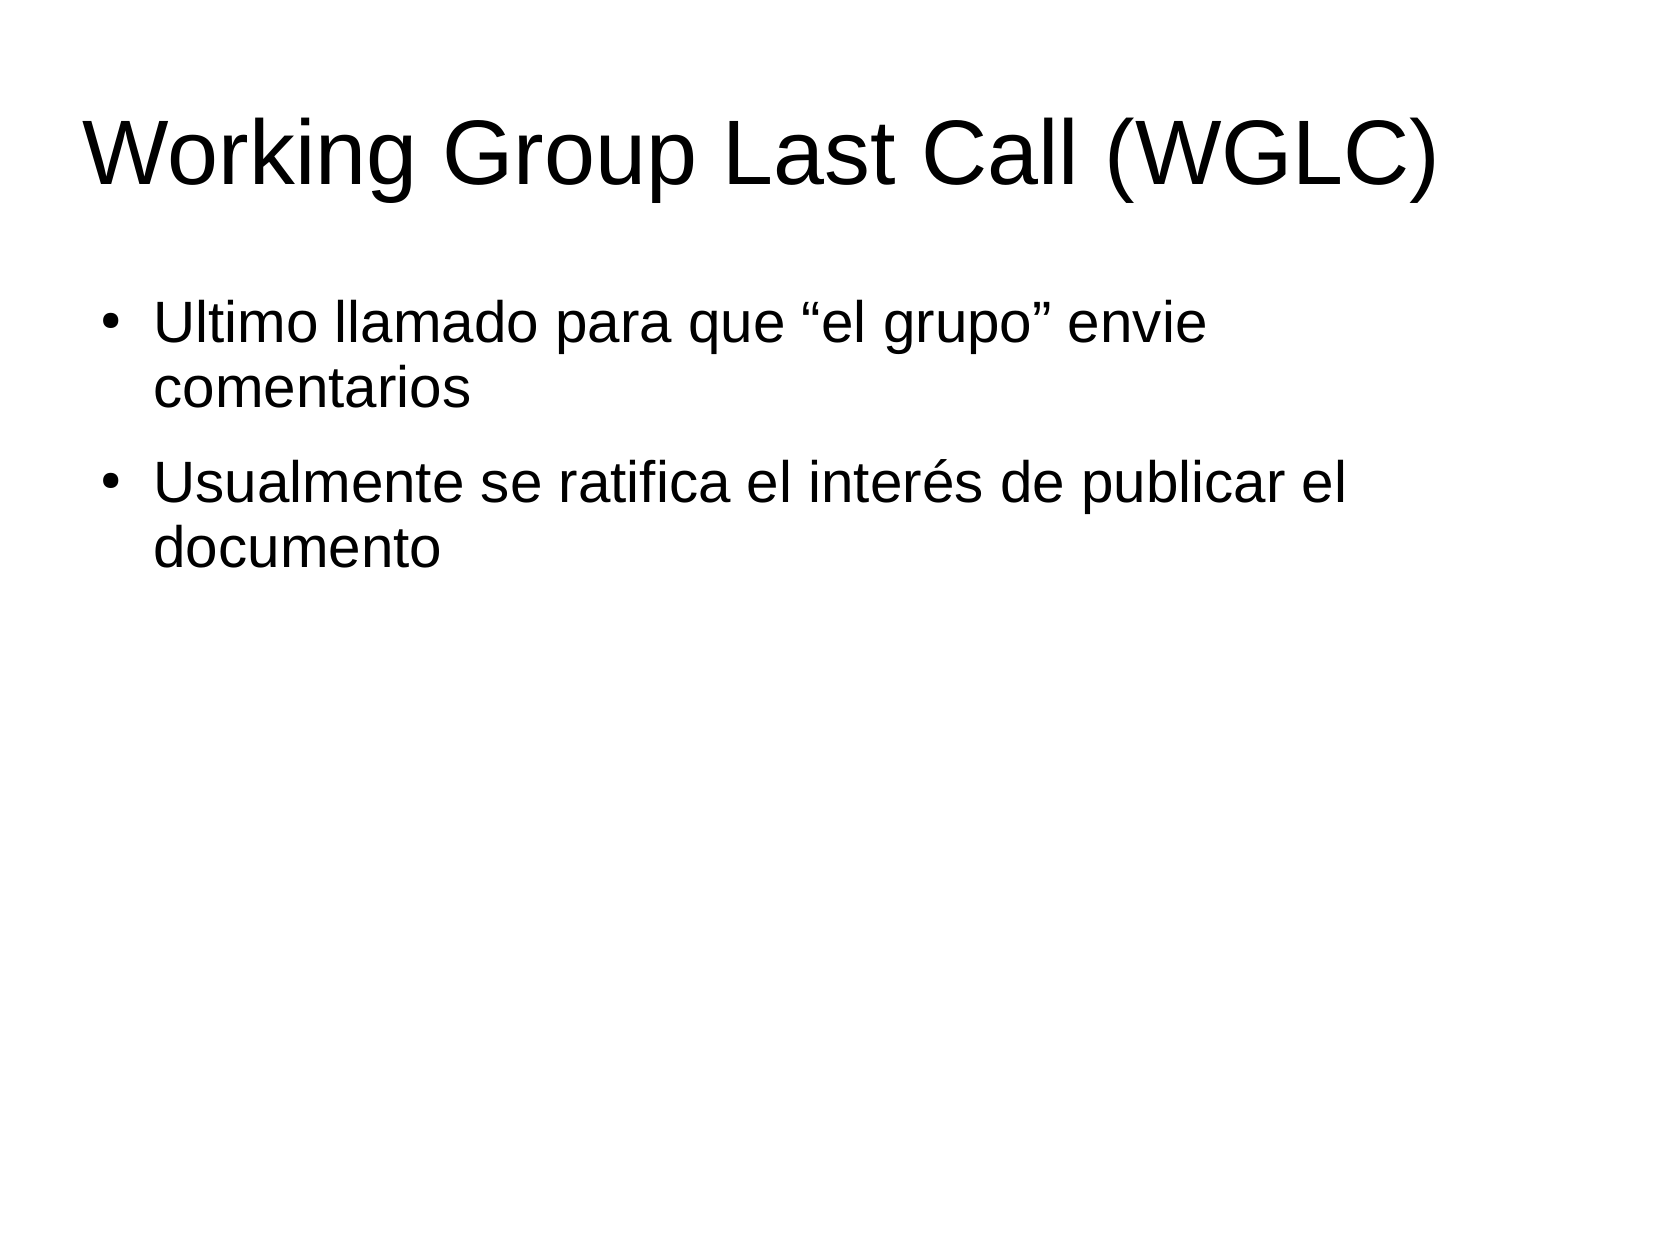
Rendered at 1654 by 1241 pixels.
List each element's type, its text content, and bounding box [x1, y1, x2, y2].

list Ultimo llamado para que “el grupo” envie comentarios Usualmente se ratifica el interés de publicar el documento [82, 290, 1538, 1010]
title Working Group Last Call (WGLC) [82, 49, 1571, 257]
